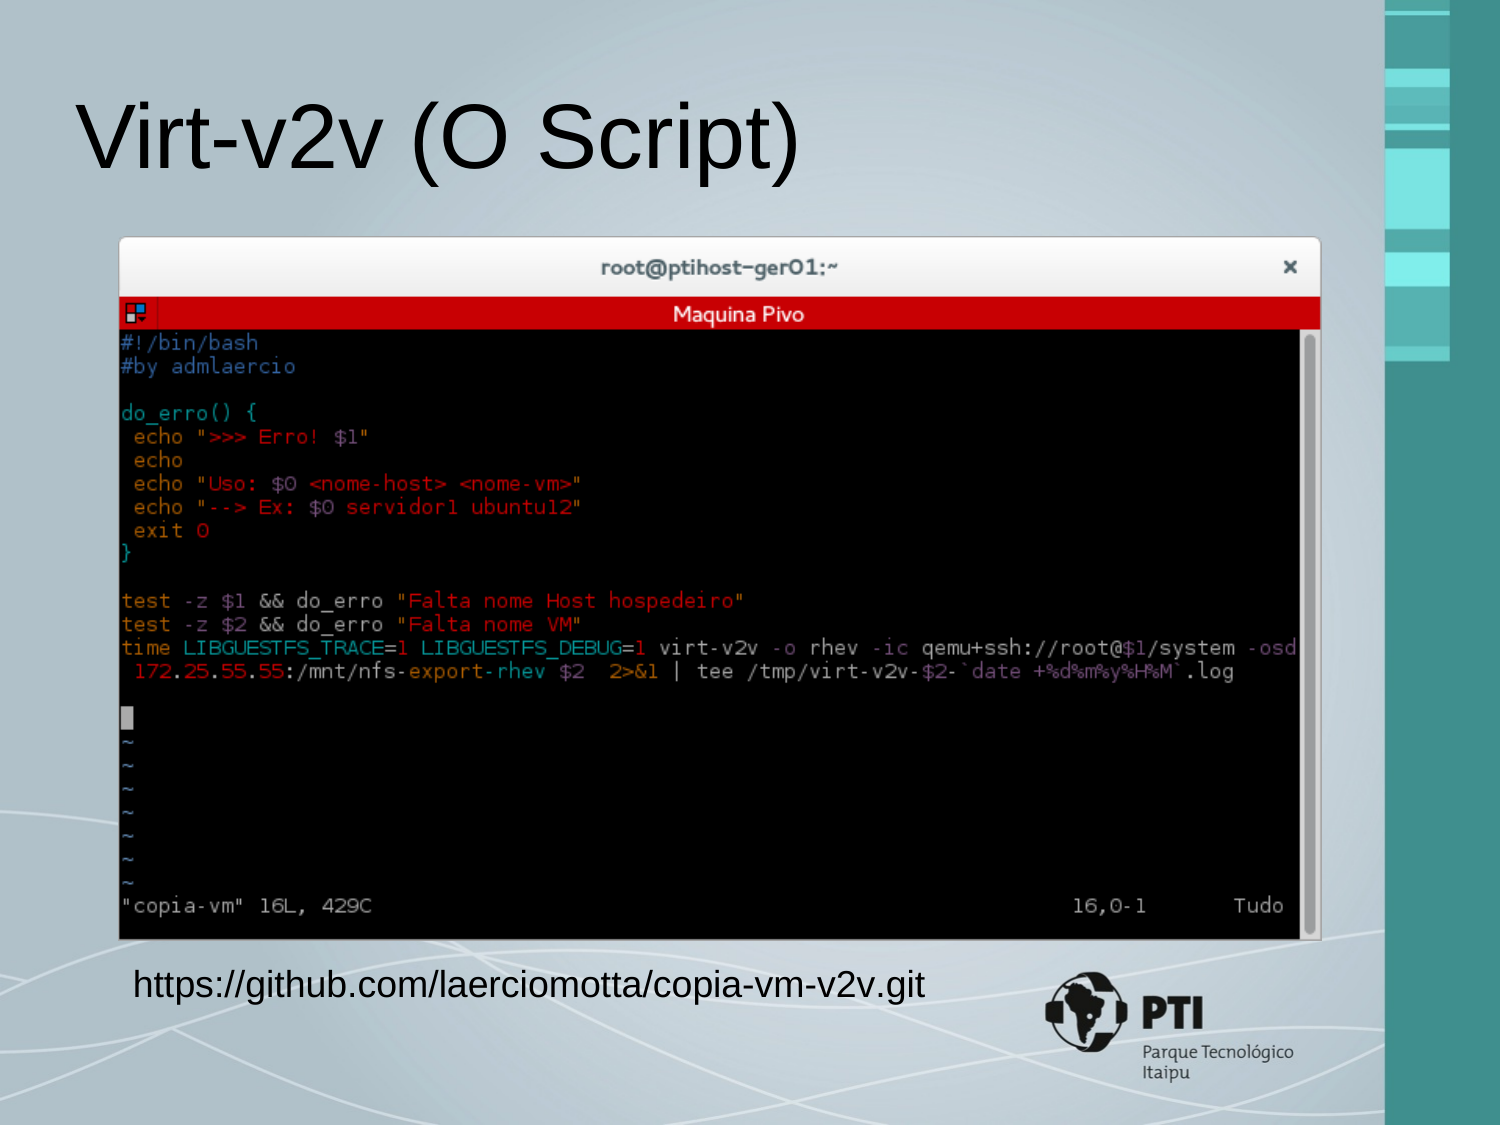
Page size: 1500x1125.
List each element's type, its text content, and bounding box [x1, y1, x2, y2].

text_box https://github.com/laerciomotta/copia-vm-v2v.git [118, 956, 938, 1017]
picture [0, 0, 1500, 1125]
title Virt-v2v (O Script) [74, 44, 1425, 232]
